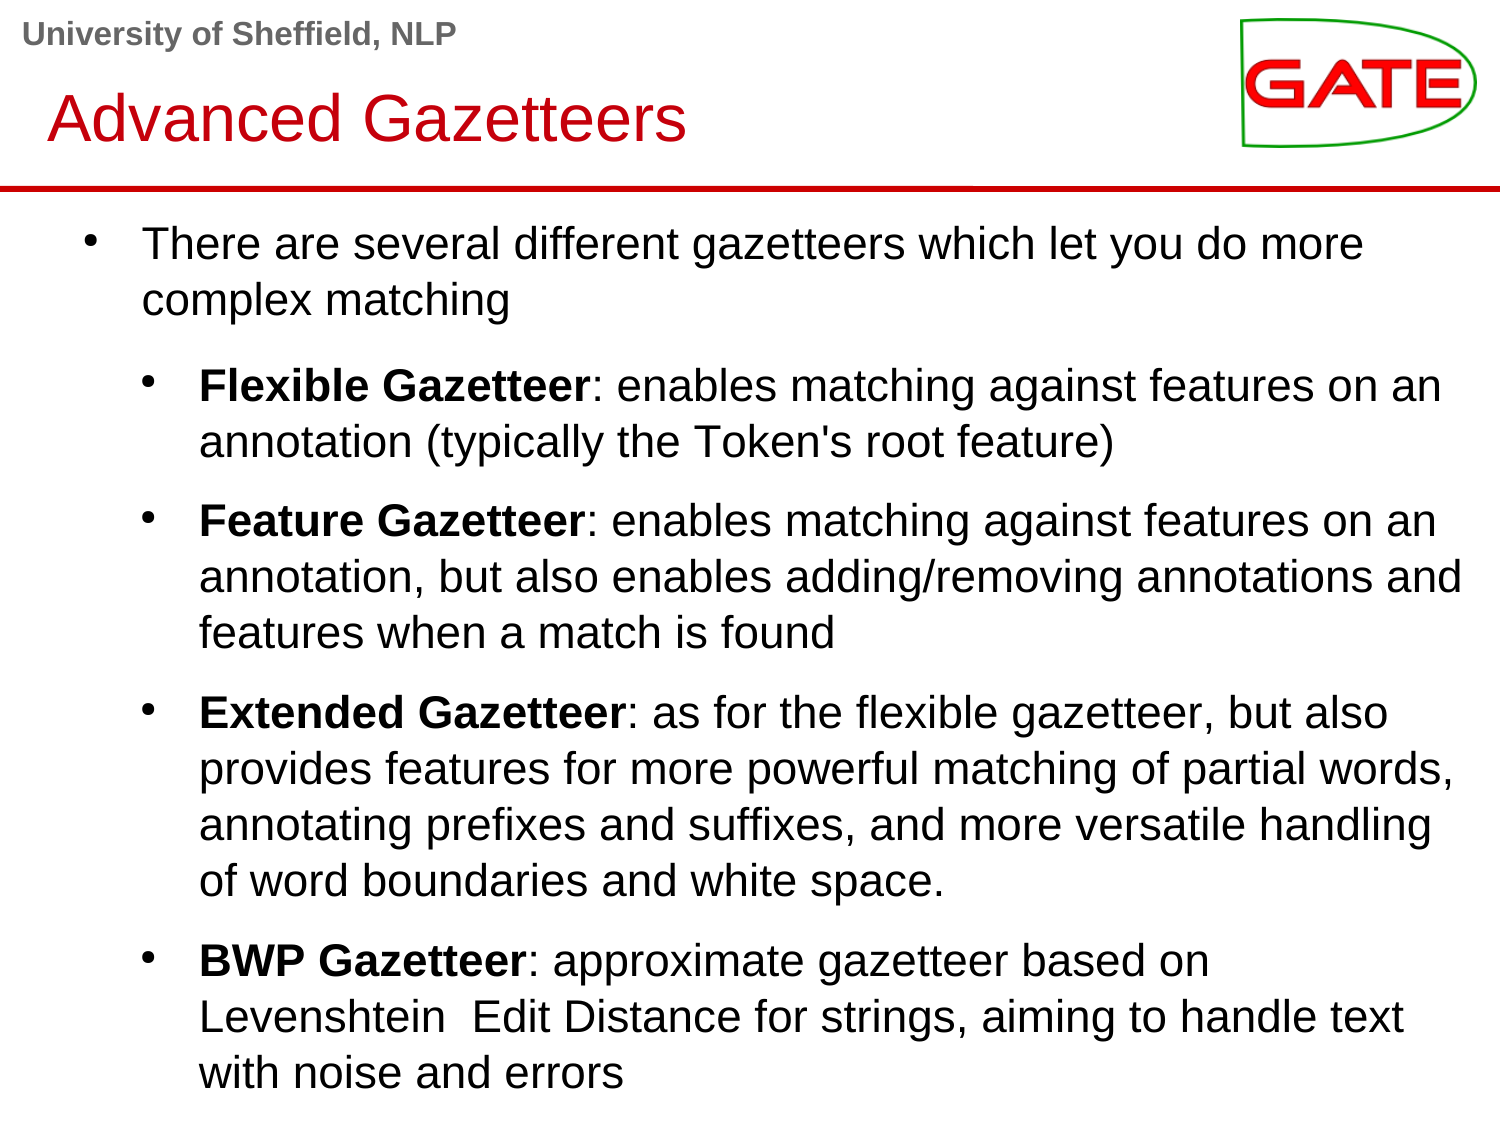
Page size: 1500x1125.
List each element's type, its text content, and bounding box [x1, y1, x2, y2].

picture [1240, 18, 1477, 148]
title Advanced Gazetteers [47, 59, 1241, 180]
list There are several different gazetteers which let you do more complex matching Flexible Gazetteer: enables matching against features on an annotation (typically the Token's root feature) Feature Gazetteer: enables matching against features on an annotation, but also enables adding/removing annotations and features when a match is found Extended Gazetteer: as for the flexible gazetteer, but also provides features for more powerful matching of partial words, annotating prefixes and suffixes, and more versatile handling of word boundaries and white space. BWP Gazetteer: approximate gazetteer based on Levenshtein Edit Distance for strings, aiming to handle text with noise and errors [82, 212, 1465, 1063]
